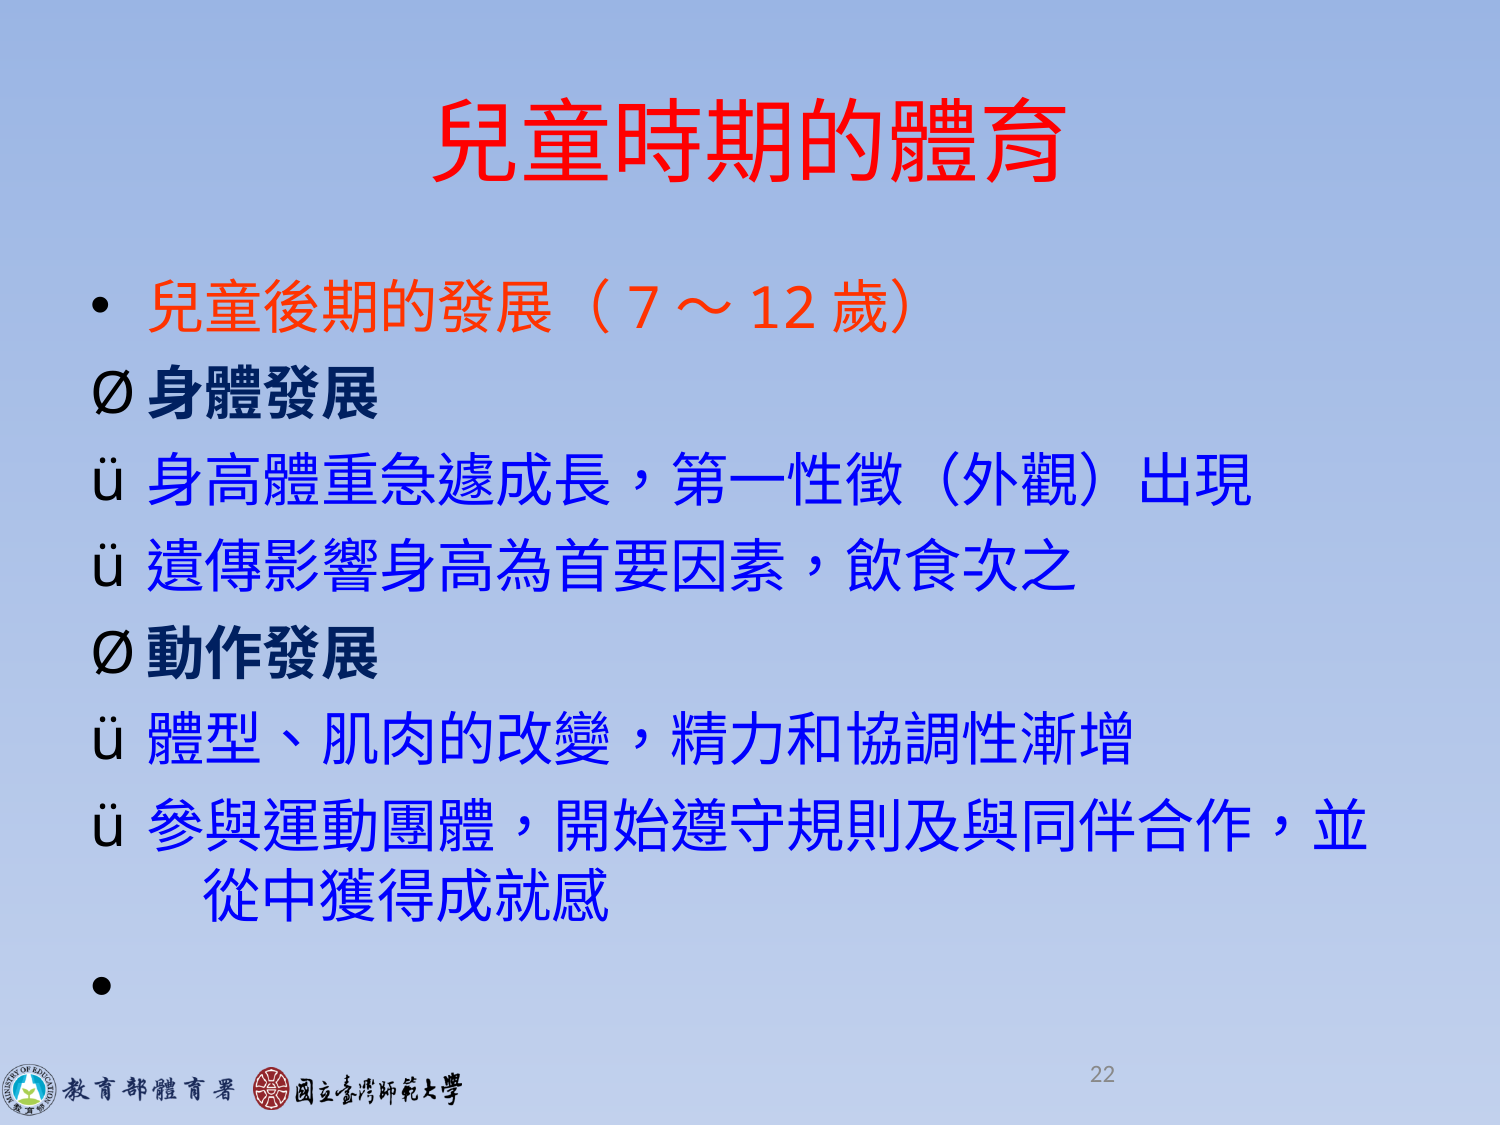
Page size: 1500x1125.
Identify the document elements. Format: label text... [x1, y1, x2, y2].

text_box [1074, 1042, 1426, 1103]
title 兒童時期的體育 [75, 45, 1426, 233]
list 兒童後期的發展（7～12歲） 身體發展 身高體重急遽成長，第一性徵（外觀）出現 遺傳影響身高為首要因素，飲食次之 動作發展 體型、肌肉的改變，精力和協調性漸增 參與運動團體，開始遵守規則及與同伴合作，並從中獲得成就感 [75, 262, 1426, 1005]
